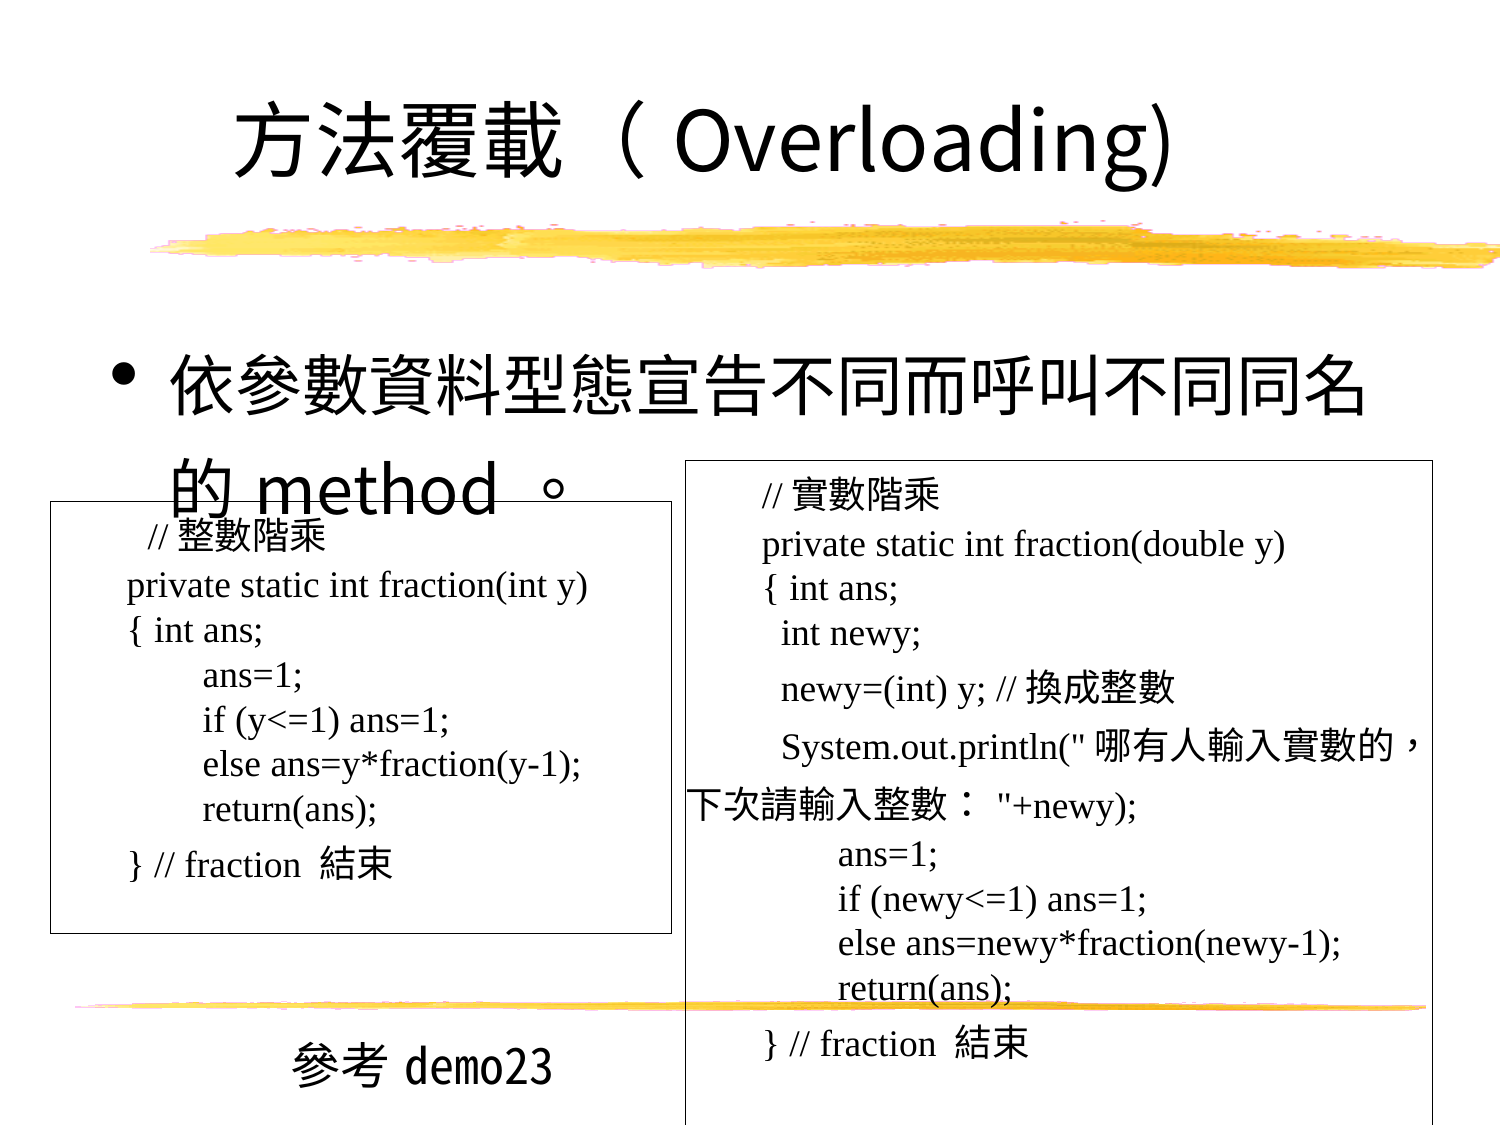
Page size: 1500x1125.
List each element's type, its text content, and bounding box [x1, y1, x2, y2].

picture [75, 999, 685, 1013]
text_box //實數階乘 private static int fraction(double y) { int ans; int newy; newy=(int) y; //換成整數 System.out.println("哪有人輸入實數的，下次請輸入整數："+newy); ans=1; if (newy<=1) ans=1; else ans=newy*fraction(newy-1); return(ans); } // fraction 結束 [685, 460, 1433, 1094]
text_box //整數階乘 private static int fraction(int y) { int ans; ans=1; if (y<=1) ans=1; else ans=y*fraction(y-1); return(ans); } // fraction 結束 [50, 501, 672, 932]
picture [150, 215, 1500, 279]
list 依參數資料型態宣告不同而呼叫不同同名的method。 [112, 324, 1388, 517]
title 方法覆載（Overloading) [66, 35, 1342, 225]
text_box 參考demo23 [290, 1020, 551, 1074]
